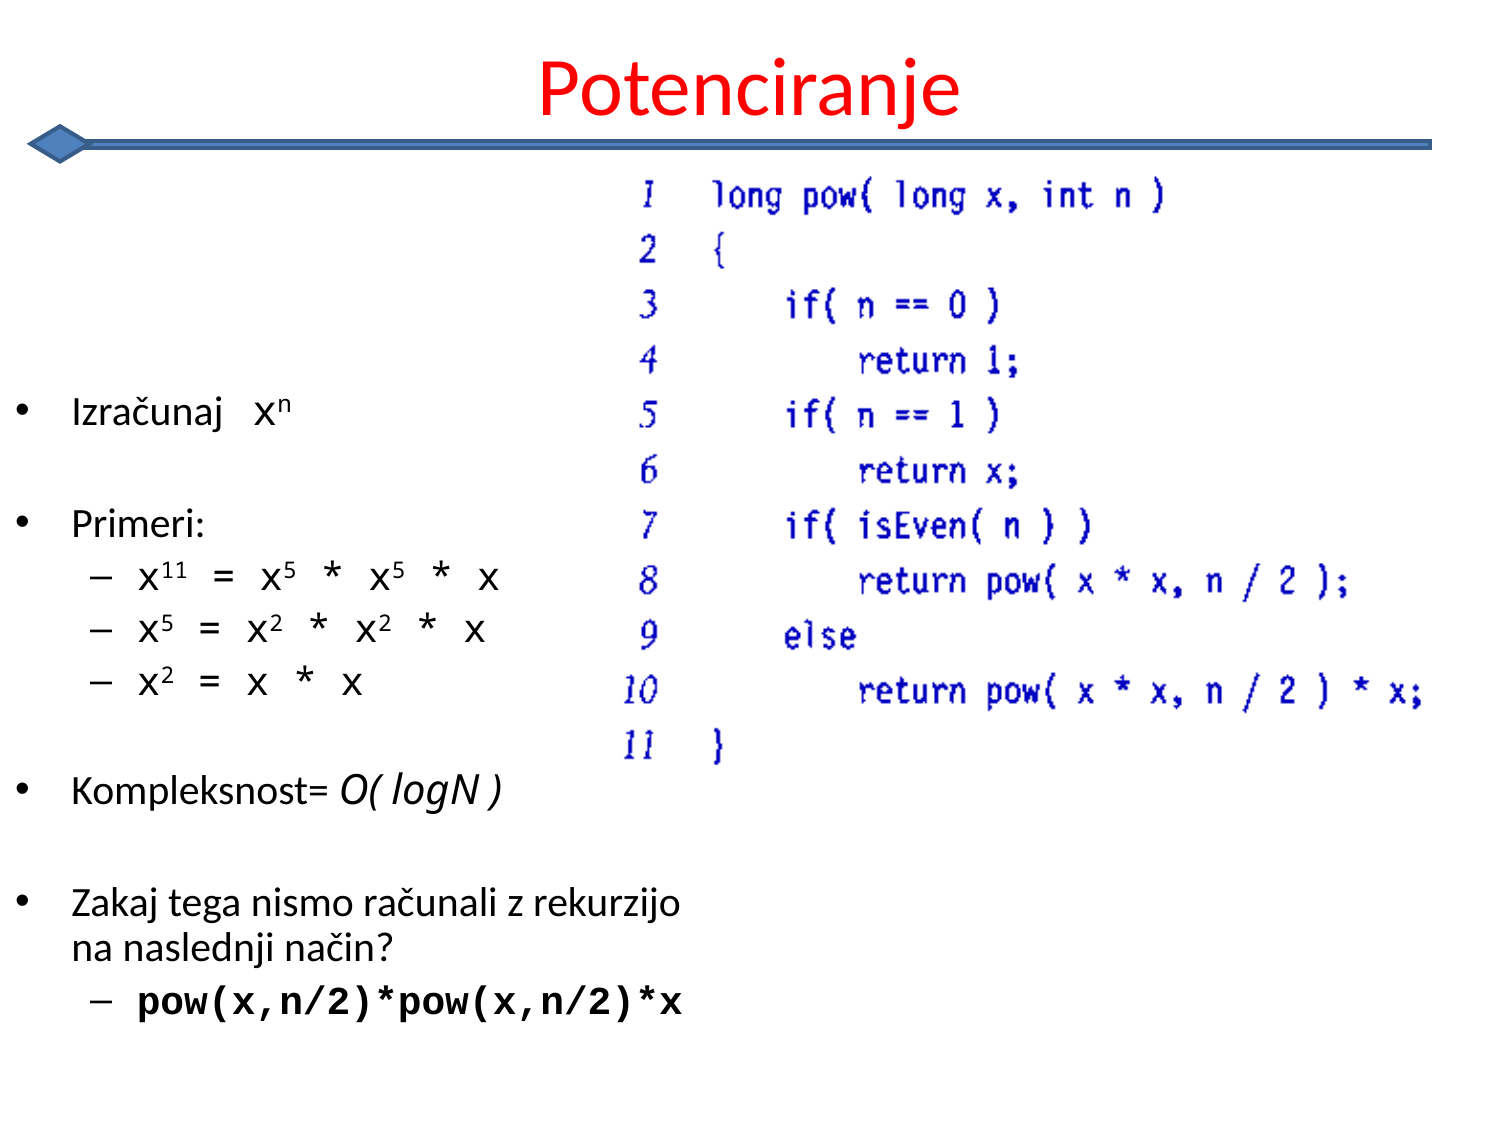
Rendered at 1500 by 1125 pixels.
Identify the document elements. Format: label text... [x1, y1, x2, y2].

picture [621, 175, 1423, 767]
list Izračunaj xn Primeri: x11 = x5 * x5 * x x5 = x2 * x2 * x x2 = x * x Kompleksnost= O( logN ) Zakaj tega nismo računali z rekurzijo na naslednji način? pow(x,n/2)*pow(x,n/2)*x [0, 381, 721, 1125]
title Potenciranje [75, 23, 1426, 141]
